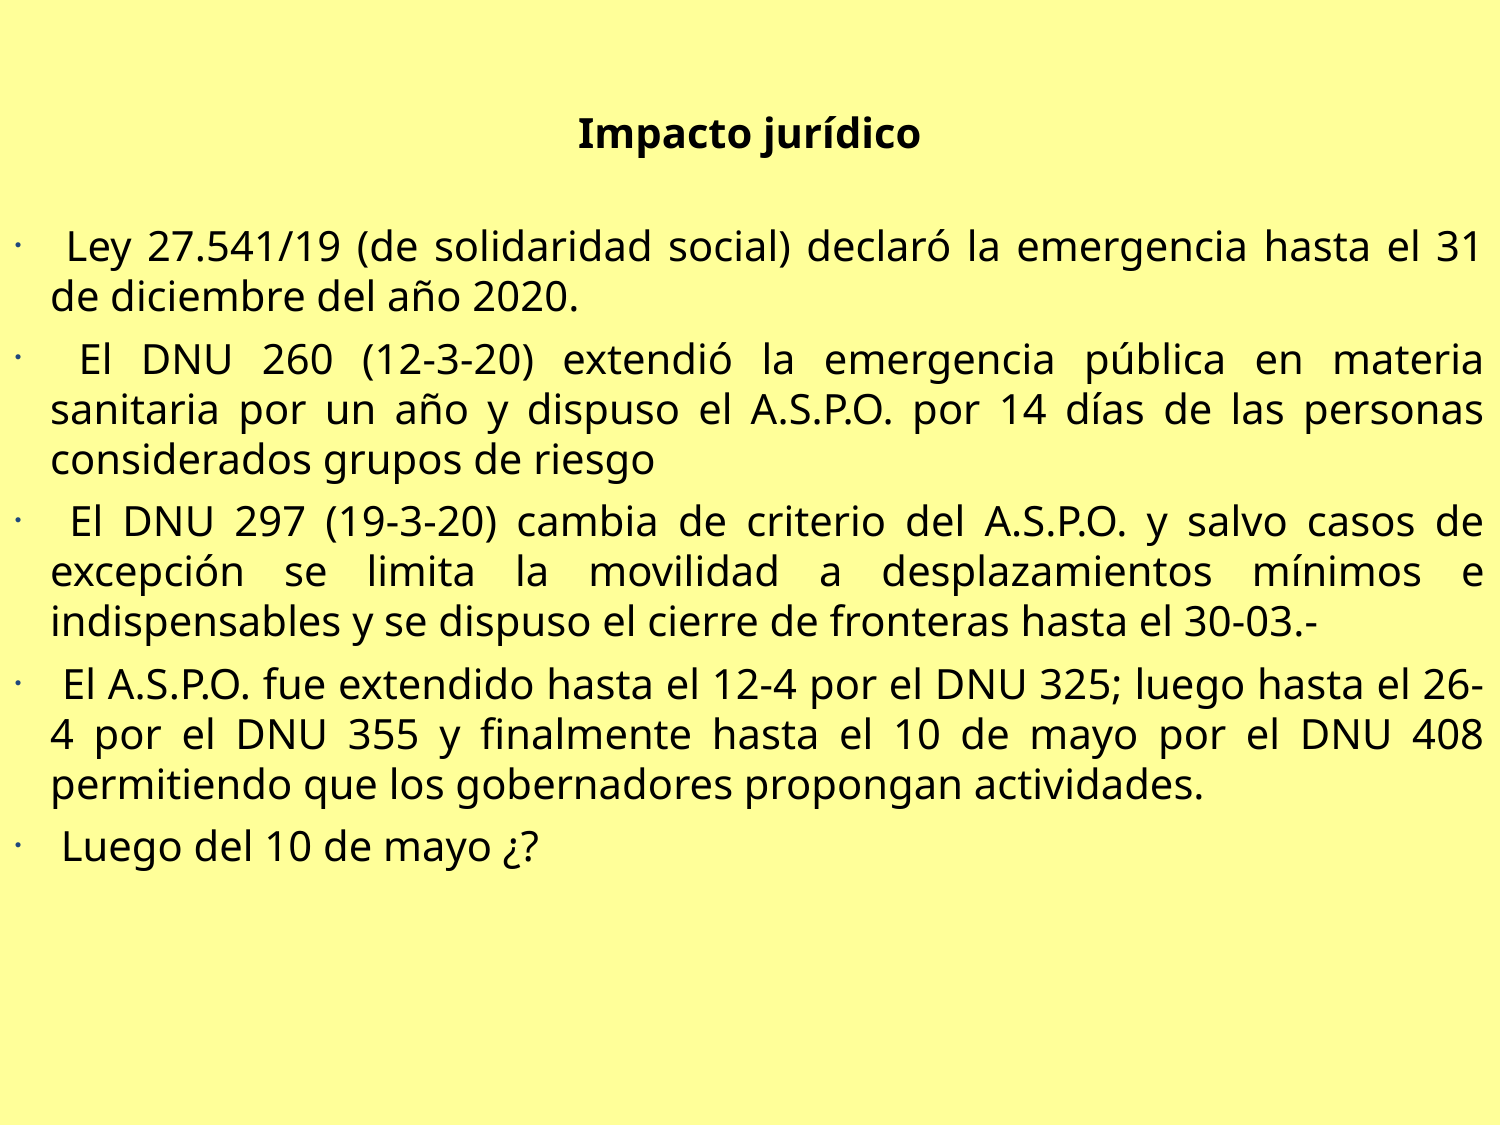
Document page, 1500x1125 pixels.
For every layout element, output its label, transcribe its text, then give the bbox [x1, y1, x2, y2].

text_box Impacto jurídico Ley 27.541/19 (de solidaridad social) declaró la emergencia hasta el 31 de diciembre del año 2020. El DNU 260 (12-3-20) extendió la emergencia pública en materia sanitaria por un año y dispuso el A.S.P.O. por 14 días de las personas considerados grupos de riesgo El DNU 297 (19-3-20) cambia de criterio del A.S.P.O. y salvo casos de excepción se limita la movilidad a desplazamientos mínimos e indispensables y se dispuso el cierre de fronteras hasta el 30-03.- El A.S.P.O. fue extendido hasta el 12-4 por el DNU 325; luego hasta el 26-4 por el DNU 355 y finalmente hasta el 10 de mayo por el DNU 408 permitiendo que los gobernadores propongan actividades. Luego del 10 de mayo ¿? [0, 0, 1500, 878]
